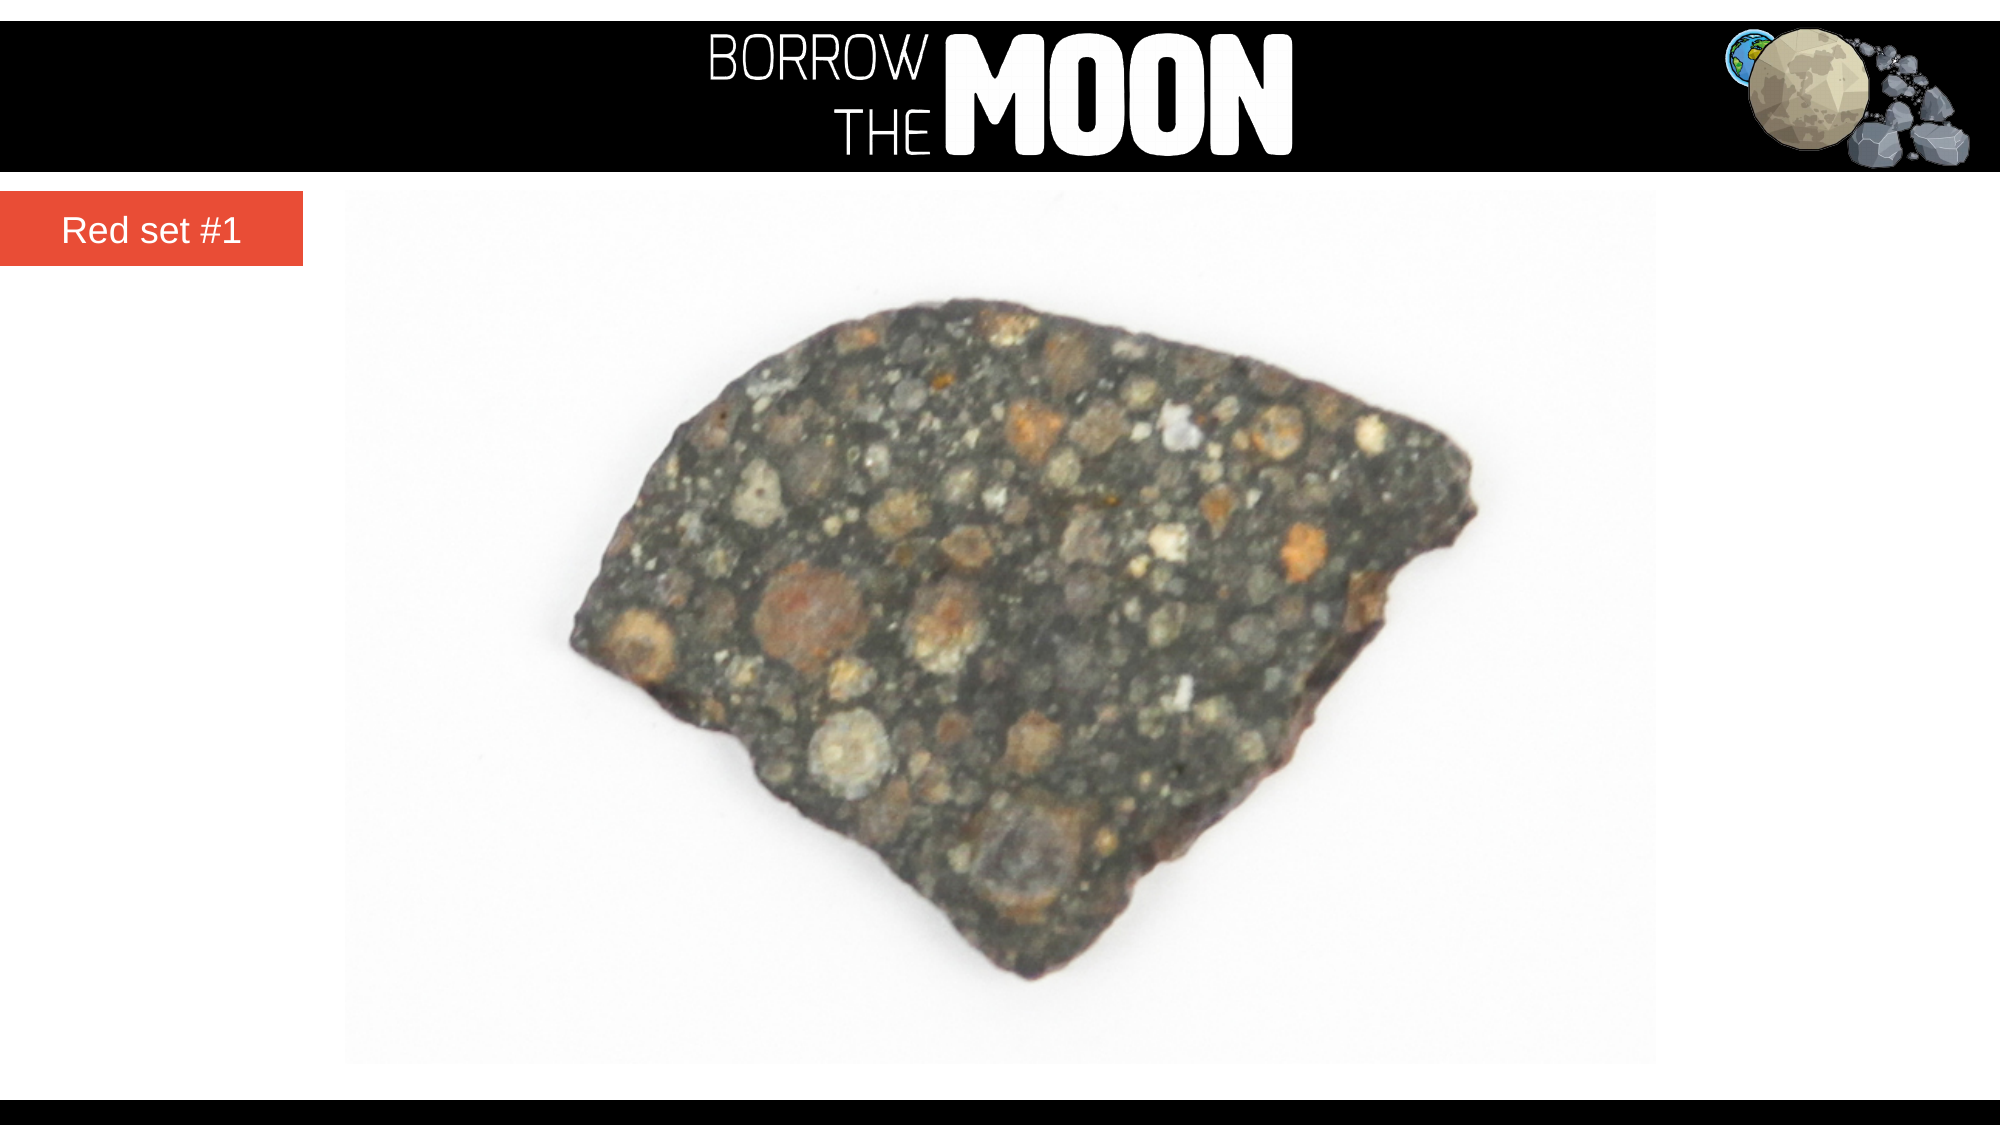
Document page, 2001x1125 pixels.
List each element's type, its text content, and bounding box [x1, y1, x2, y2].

picture [345, 190, 1656, 1064]
text_box Red set #1 [0, 191, 303, 266]
